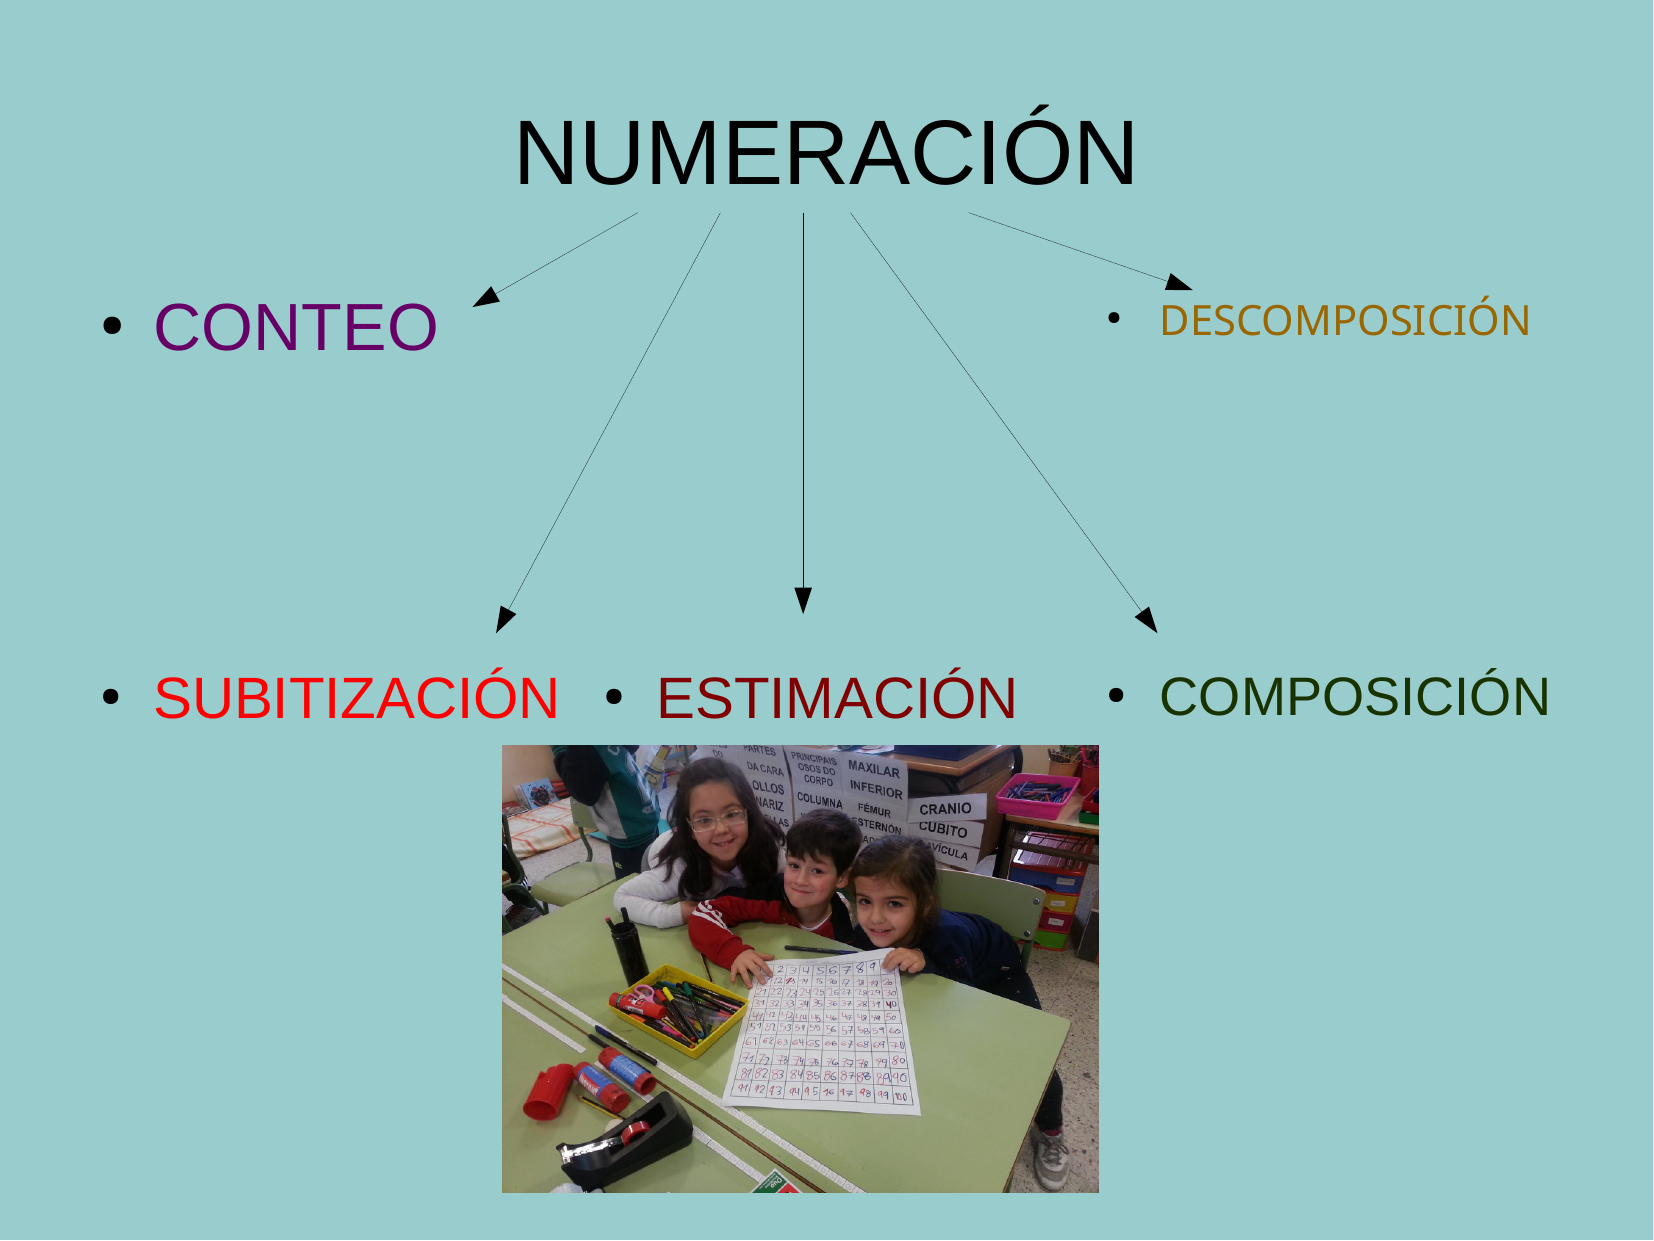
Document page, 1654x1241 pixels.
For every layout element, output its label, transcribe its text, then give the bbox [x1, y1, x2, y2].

list DESCOMPOSICIÓN [1088, 290, 1569, 634]
list SUBITIZACIÓN [82, 665, 562, 1009]
list CONTEO [908, 290, 1088, 536]
picture [502, 745, 1099, 1193]
list DESCOMPOSICIÓN [1088, 540, 1157, 634]
list COMPOSICIÓN [1088, 666, 1569, 1010]
title NUMERACIÓN [82, 49, 1571, 257]
list CONTEO [82, 290, 1571, 1010]
list ESTIMACIÓN [585, 665, 1065, 1009]
